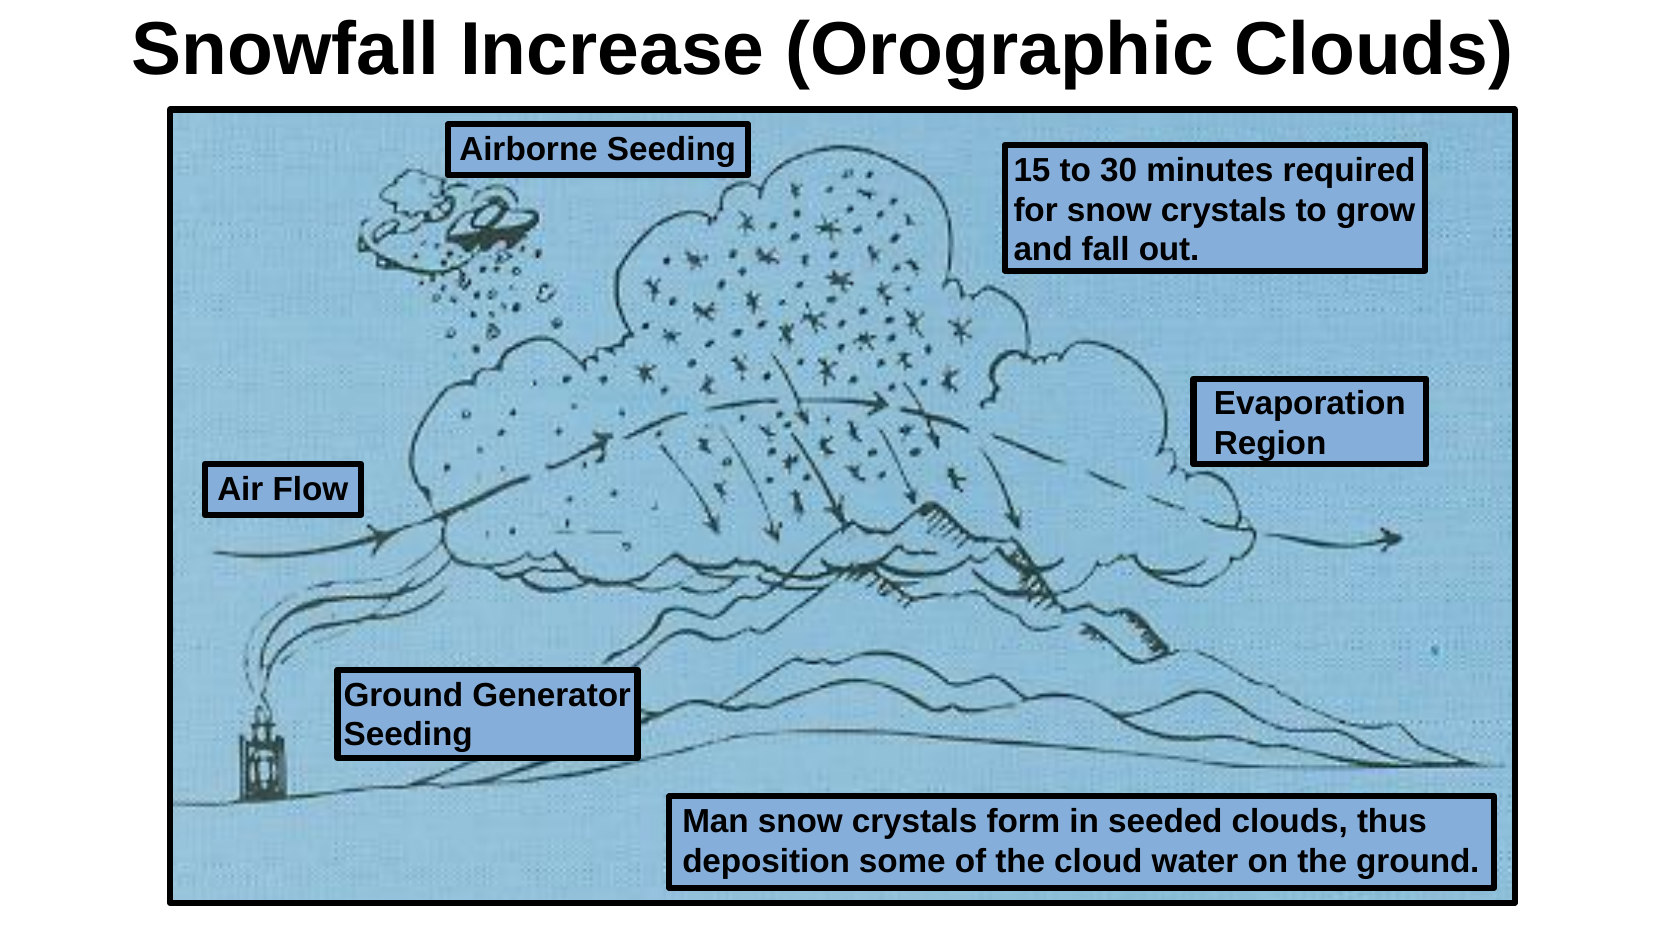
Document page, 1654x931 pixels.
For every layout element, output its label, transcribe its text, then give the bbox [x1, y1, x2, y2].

text_box Evaporation Region [1193, 378, 1427, 465]
text_box Airborne Seeding [447, 124, 748, 176]
text_box Man snow crystals form in seeded clouds, thus deposition some of the cloud water on the ground. [669, 796, 1495, 888]
title Snowfall Increase (Orographic Clouds) [0, 0, 1651, 95]
text_box Air Flow [204, 463, 362, 515]
text_box 15 to 30 minutes required for snow crystals to grow and fall out. [1004, 144, 1426, 271]
picture [173, 112, 1512, 900]
text_box Ground Generator Seeding [337, 669, 638, 759]
